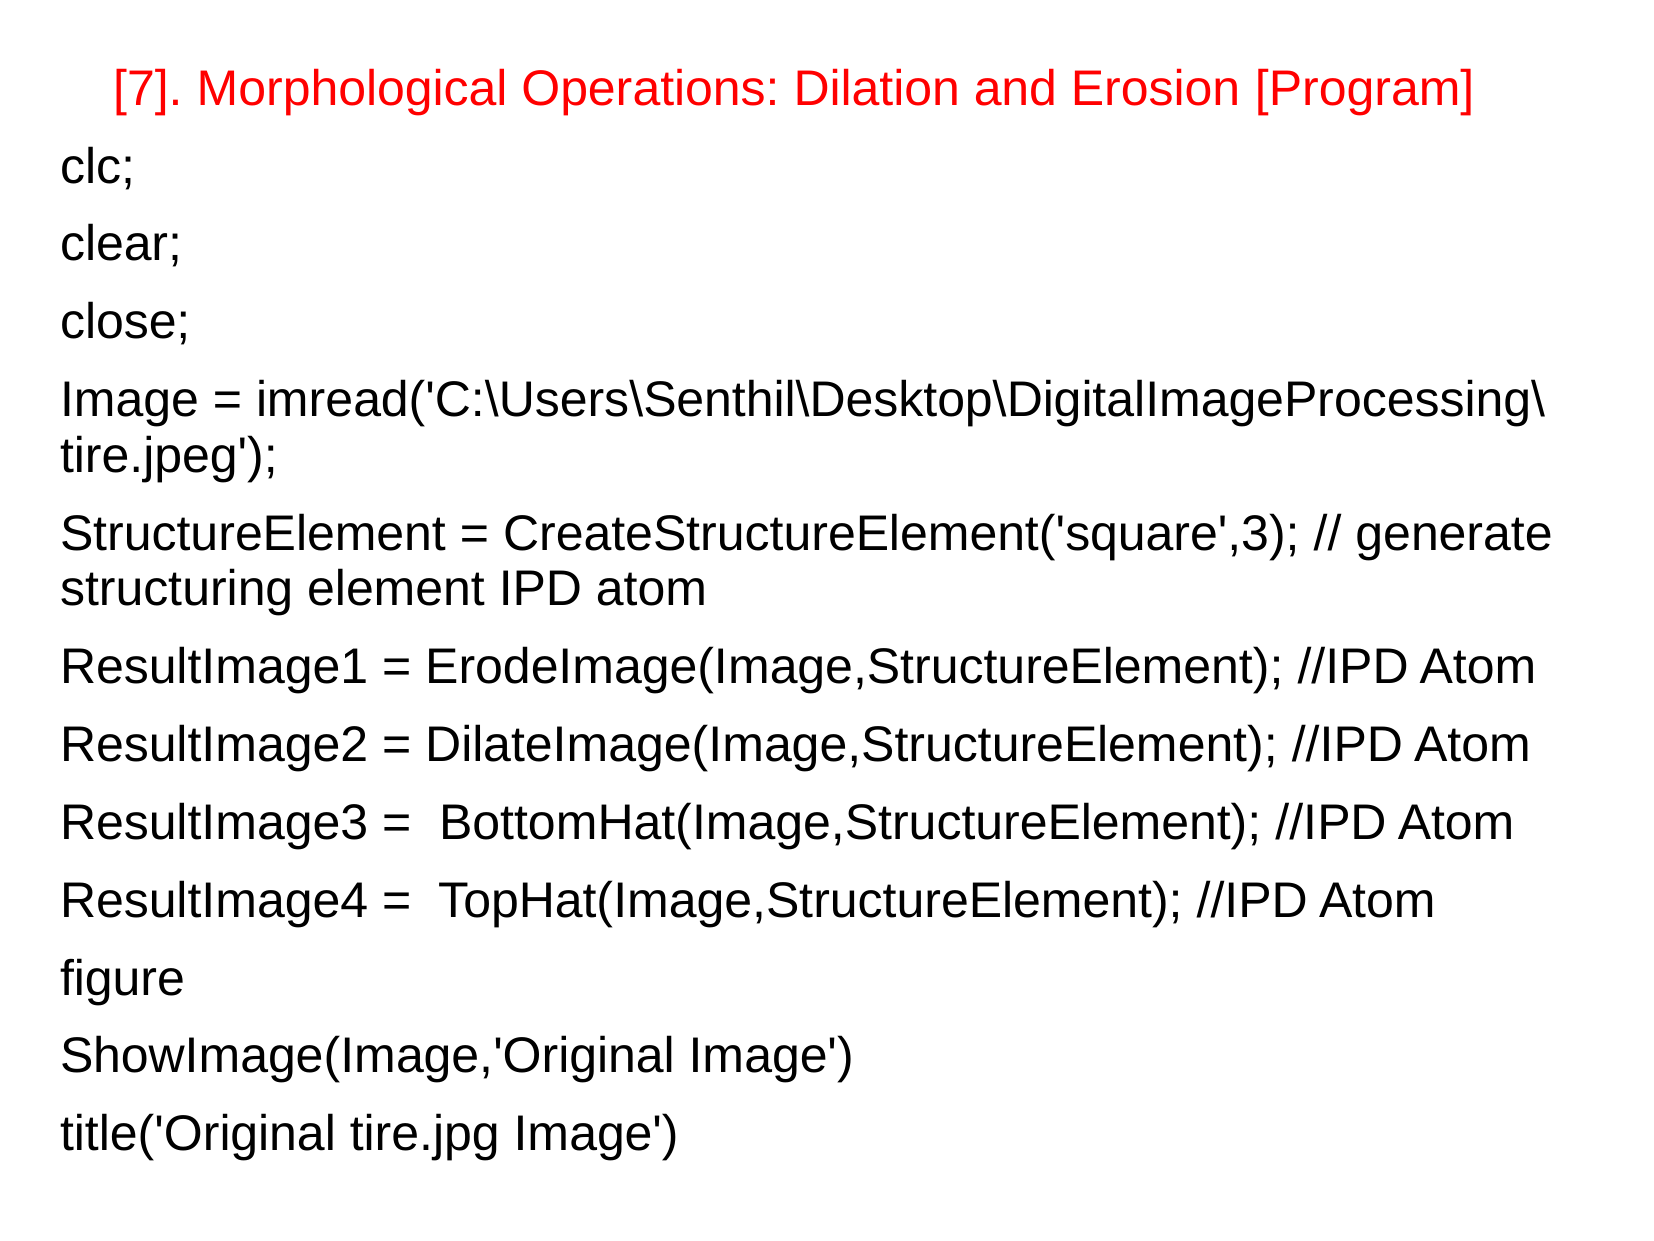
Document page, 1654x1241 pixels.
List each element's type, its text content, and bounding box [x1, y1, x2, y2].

list [7]. Morphological Operations: Dilation and Erosion [Program] clc; clear; close; Image = imread('C:\Users\Senthil\Desktop\DigitalImageProcessing\tire.jpeg'); StructureElement = CreateStructureElement('square',3); // generate structuring element IPD atom ResultImage1 = ErodeImage(Image,StructureElement); //IPD Atom ResultImage2 = DilateImage(Image,StructureElement); //IPD Atom ResultImage3 = BottomHat(Image,StructureElement); //IPD Atom ResultImage4 = TopHat(Image,StructureElement); //IPD Atom figure ShowImage(Image,'Original Image') title('Original tire.jpg Image') [60, 60, 1606, 1171]
